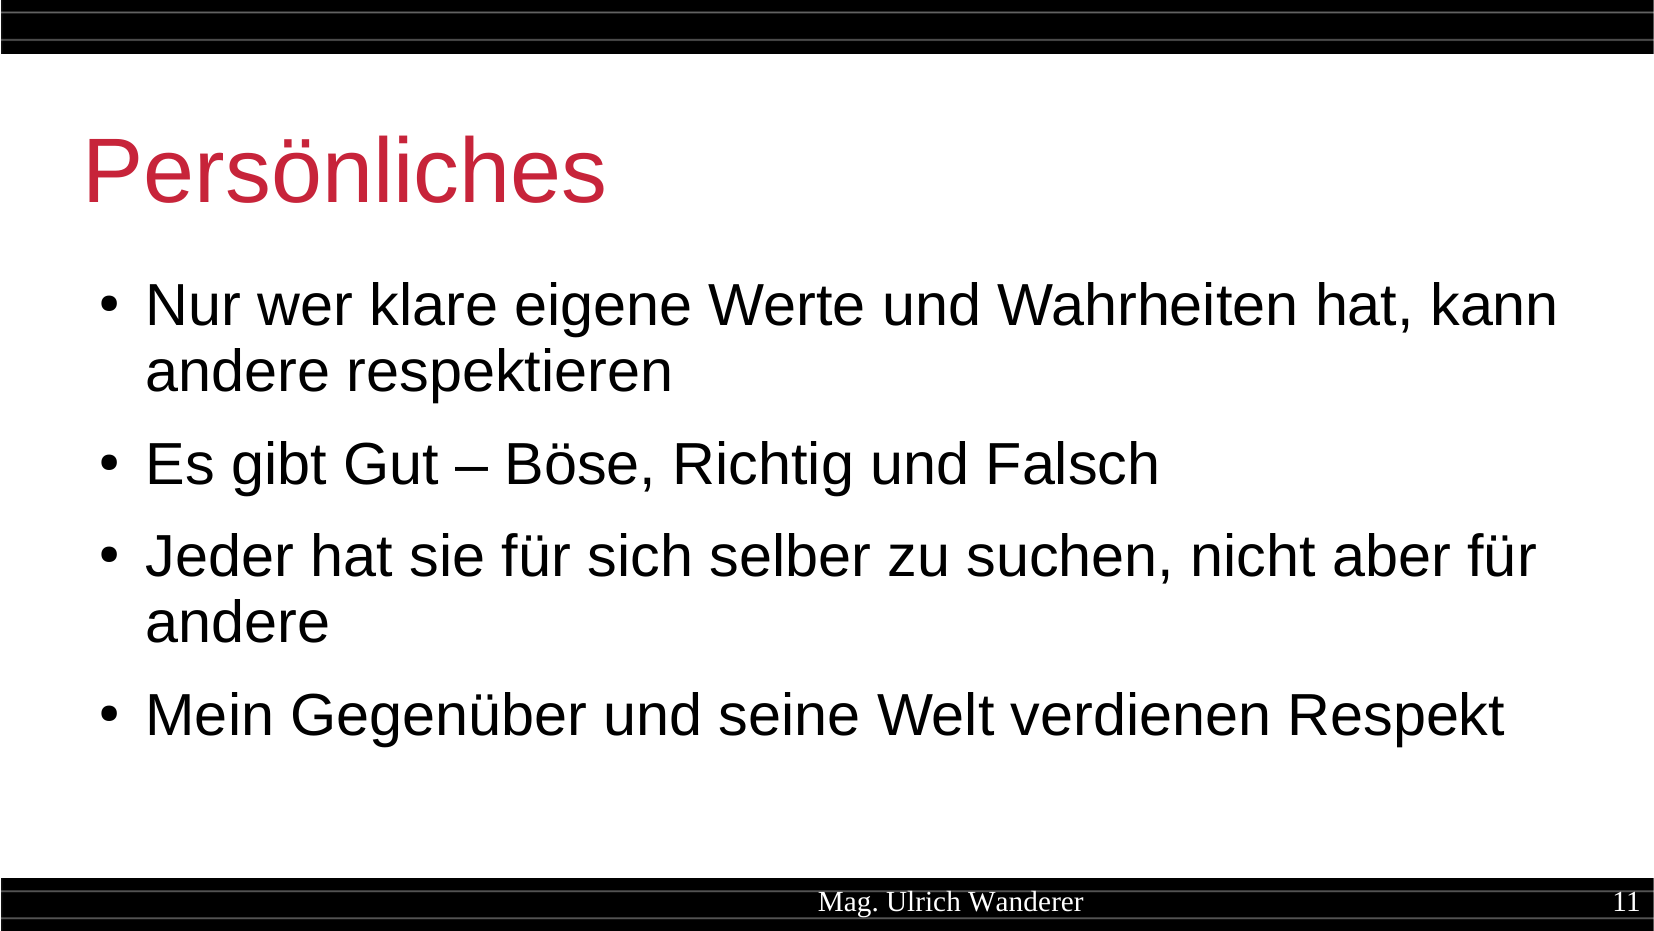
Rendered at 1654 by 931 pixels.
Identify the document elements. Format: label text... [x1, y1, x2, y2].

picture [1, 878, 1654, 931]
title Persönliches [82, 92, 1571, 249]
list Nur wer klare eigene Werte und Wahrheiten hat, kann andere respektieren Es gibt Gut – Böse, Richtig und Falsch Jeder hat sie für sich selber zu suchen, nicht aber für andere Mein Gegenüber und seine Welt verdienen Respekt [82, 271, 1571, 758]
picture [1, 0, 1654, 54]
